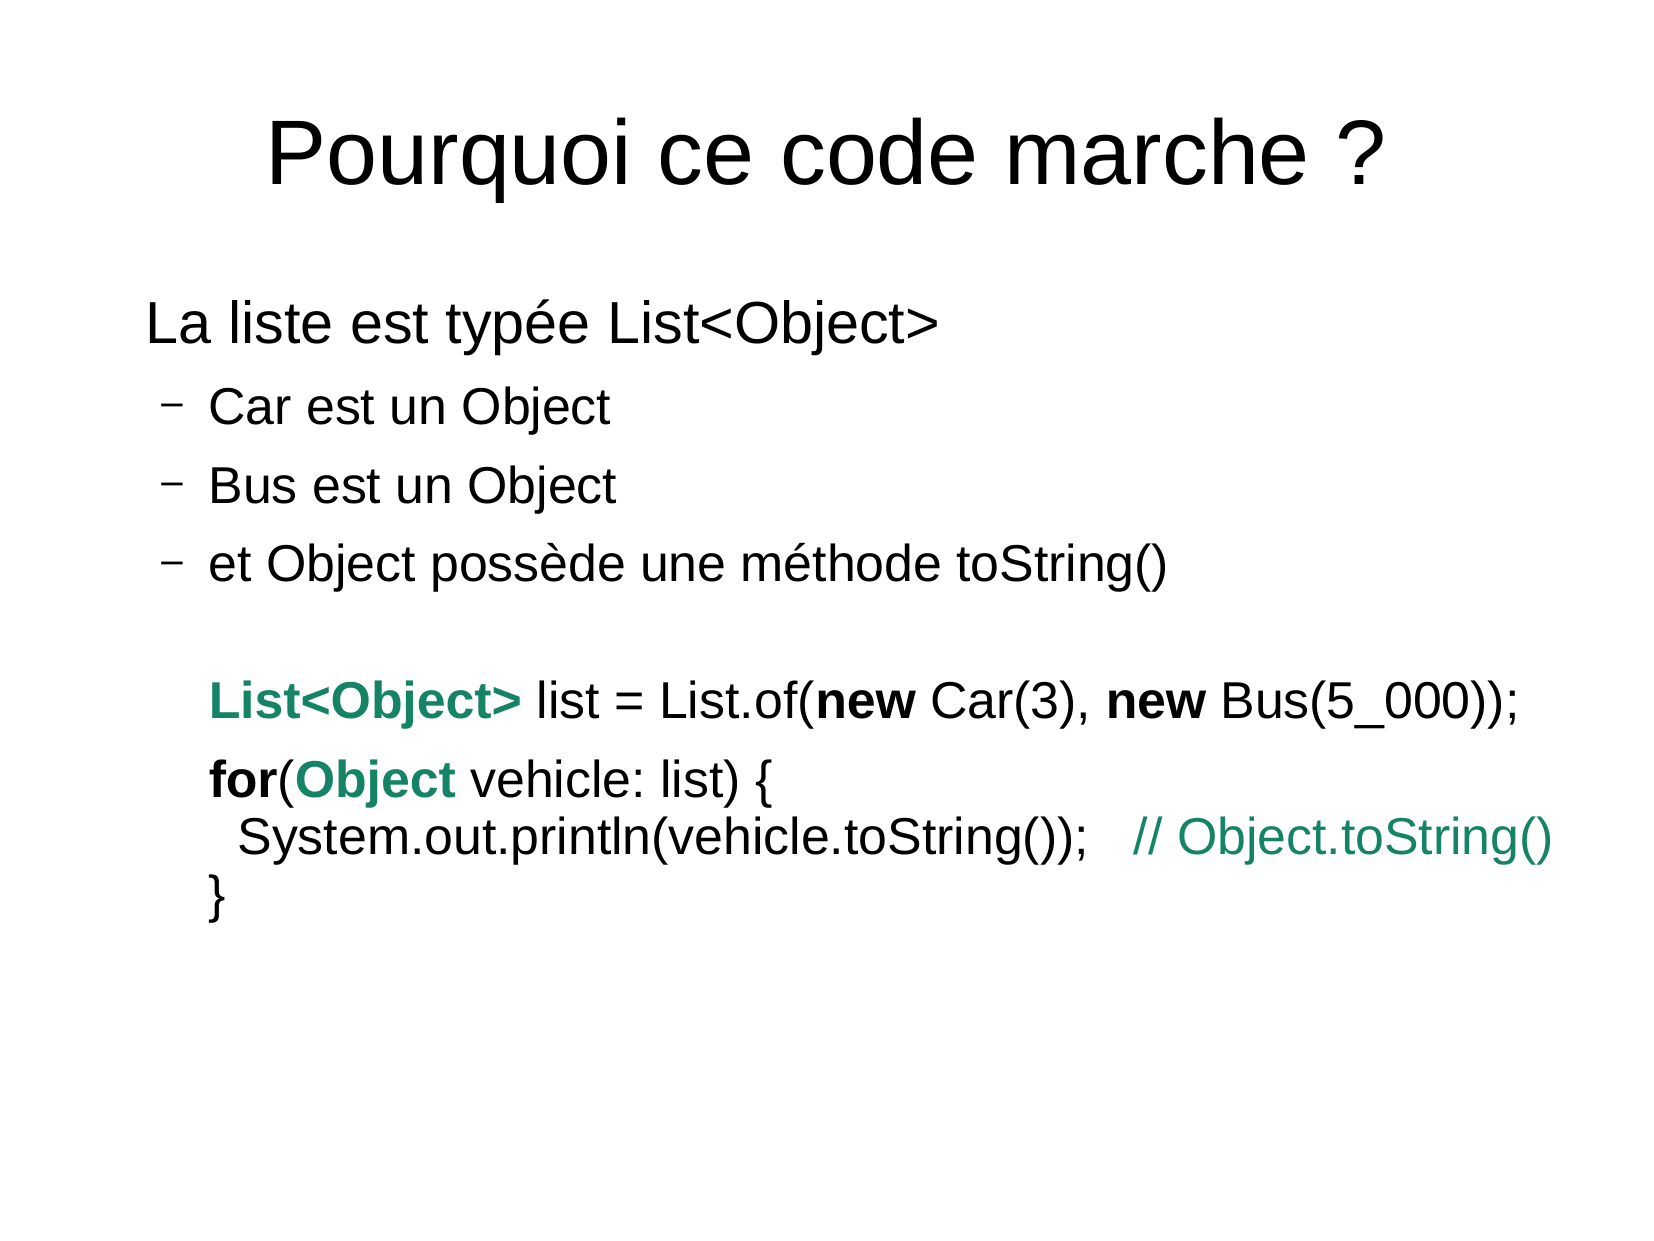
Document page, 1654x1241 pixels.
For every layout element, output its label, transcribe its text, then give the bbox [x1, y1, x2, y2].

title Pourquoi ce code marche ? [82, 49, 1571, 257]
list La liste est typée List<Object> Car est un Object Bus est un Object et Object possède une méthode toString() List<Object> list = List.of(new Car(3), new Bus(5_000)); for(Object vehicle: list) { System.out.println(vehicle.toString()); // Object.toString() } [82, 290, 1571, 1096]
